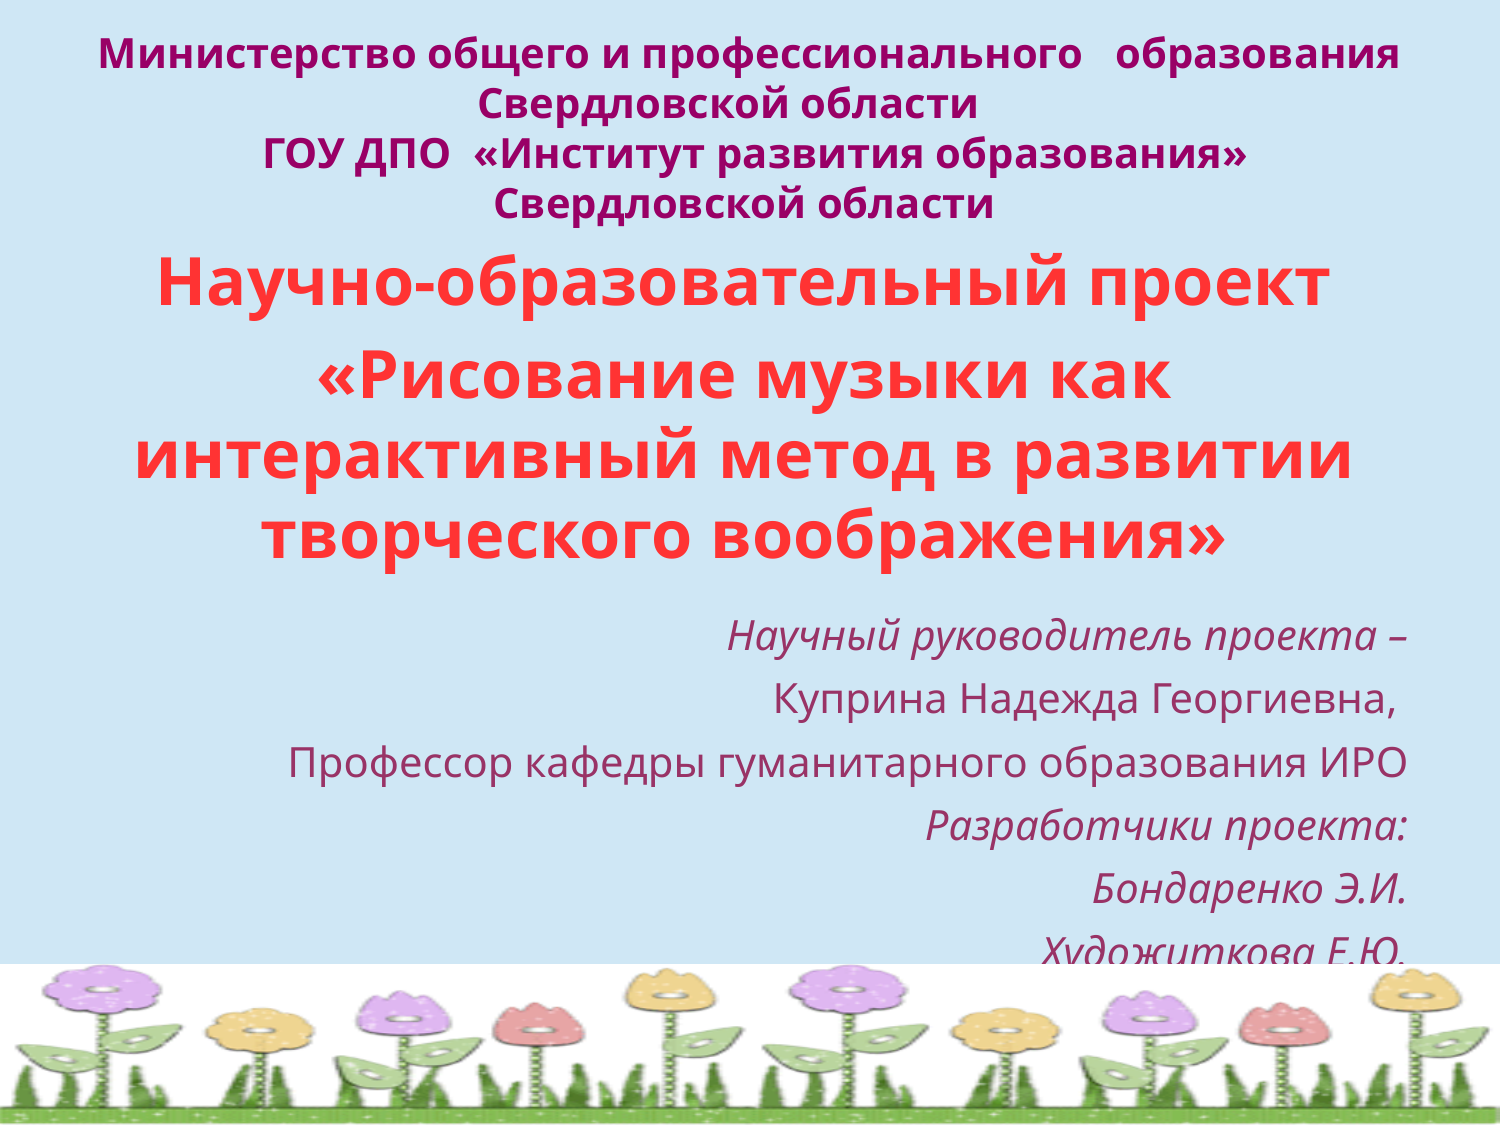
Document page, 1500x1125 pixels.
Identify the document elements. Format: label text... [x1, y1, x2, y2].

list Научный руководитель проекта – Куприна Надежда Георгиевна, Профессор кафедры гуманитарного образования ИРО Разработчики проекта: Бондаренко Э.И. Художиткова Е.Ю. [17, 538, 1424, 964]
list Научно-образовательный проект «Рисование музыки как интерактивный метод в развитии творческого воображения» [64, 231, 1424, 538]
picture [0, 964, 1500, 1125]
title Министерство общего и профессионального образования Свердловской области ГОУ ДПО «Институт развития образования» Свердловской области [75, 19, 1425, 233]
